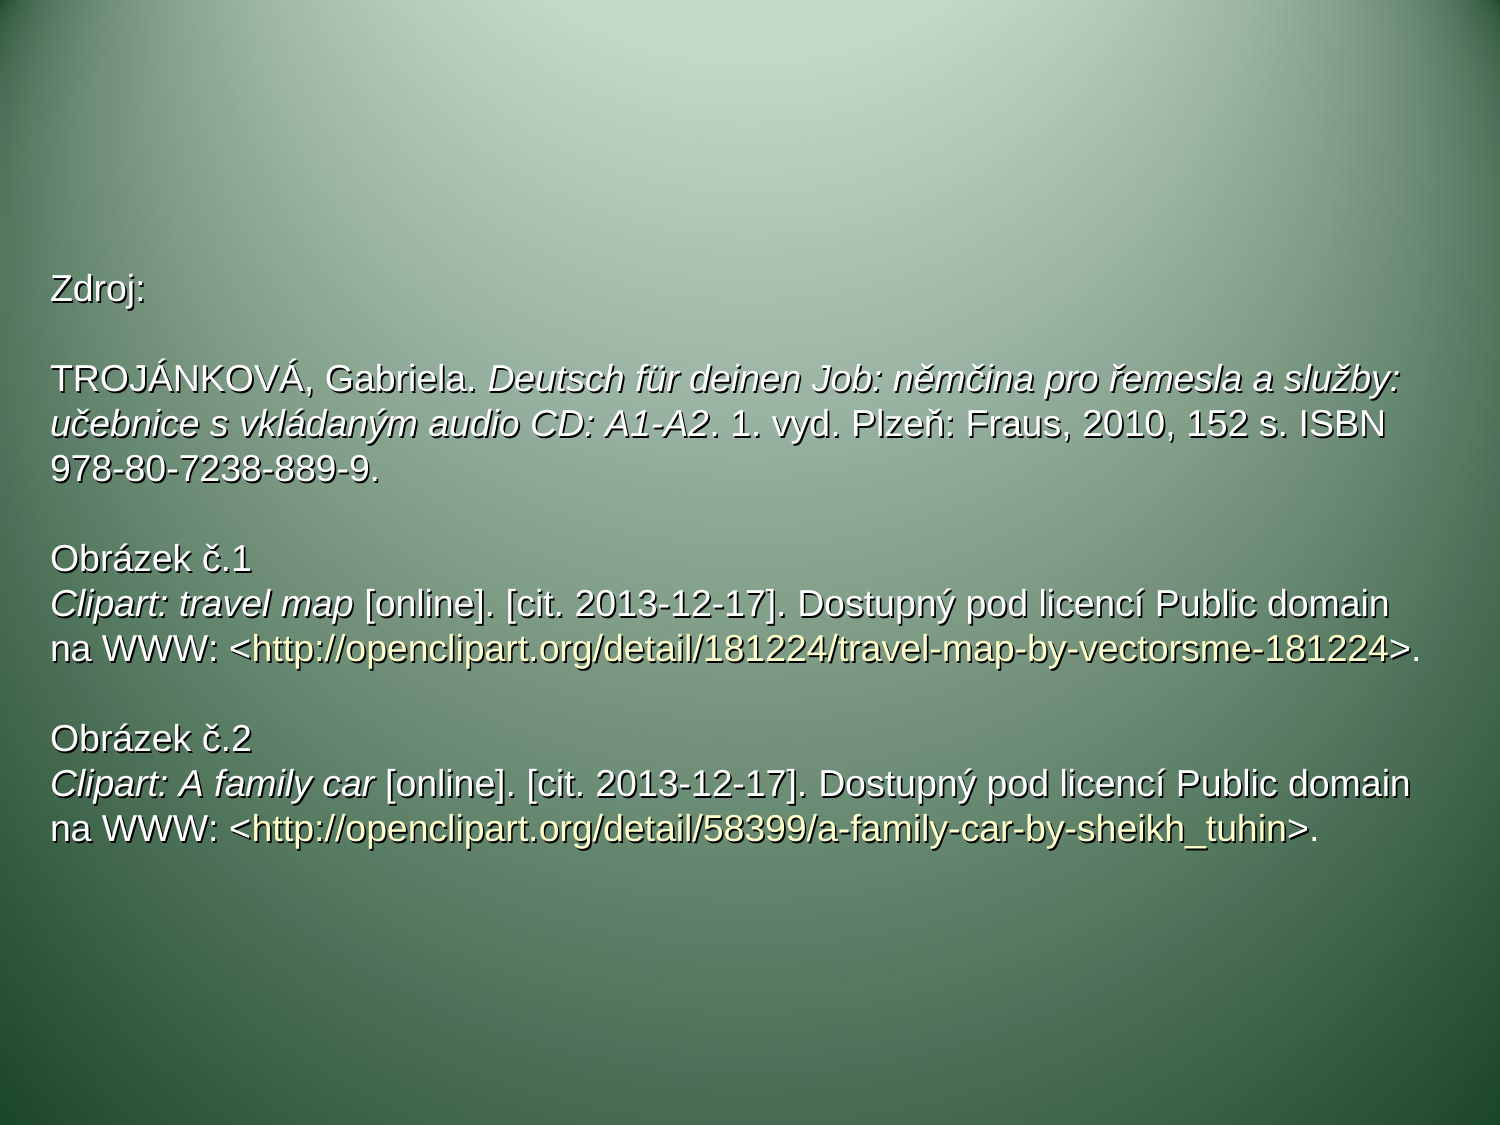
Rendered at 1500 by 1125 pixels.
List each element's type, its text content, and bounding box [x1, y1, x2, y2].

picture [0, 0, 1500, 1125]
title Zdroj: TROJÁNKOVÁ, Gabriela. Deutsch für deinen Job: němčina pro řemesla a služby: učebnice s vkládaným audio CD: A1-A2. 1. vyd. Plzeň: Fraus, 2010, 152 s. ISBN 978-80-7238-889-9. Obrázek č.1 Clipart: travel map [online]. [cit. 2013-12-17]. Dostupný pod licencí Public domain na WWW: <http://openclipart.org/detail/181224/travel-map-by-vectorsme-181224>. Obrázek č.2 Clipart: A family car [online]. [cit. 2013-12-17]. Dostupný pod licencí Public domain na WWW: <http://openclipart.org/detail/58399/a-family-car-by-sheikh_tuhin>. [35, 90, 1454, 1024]
